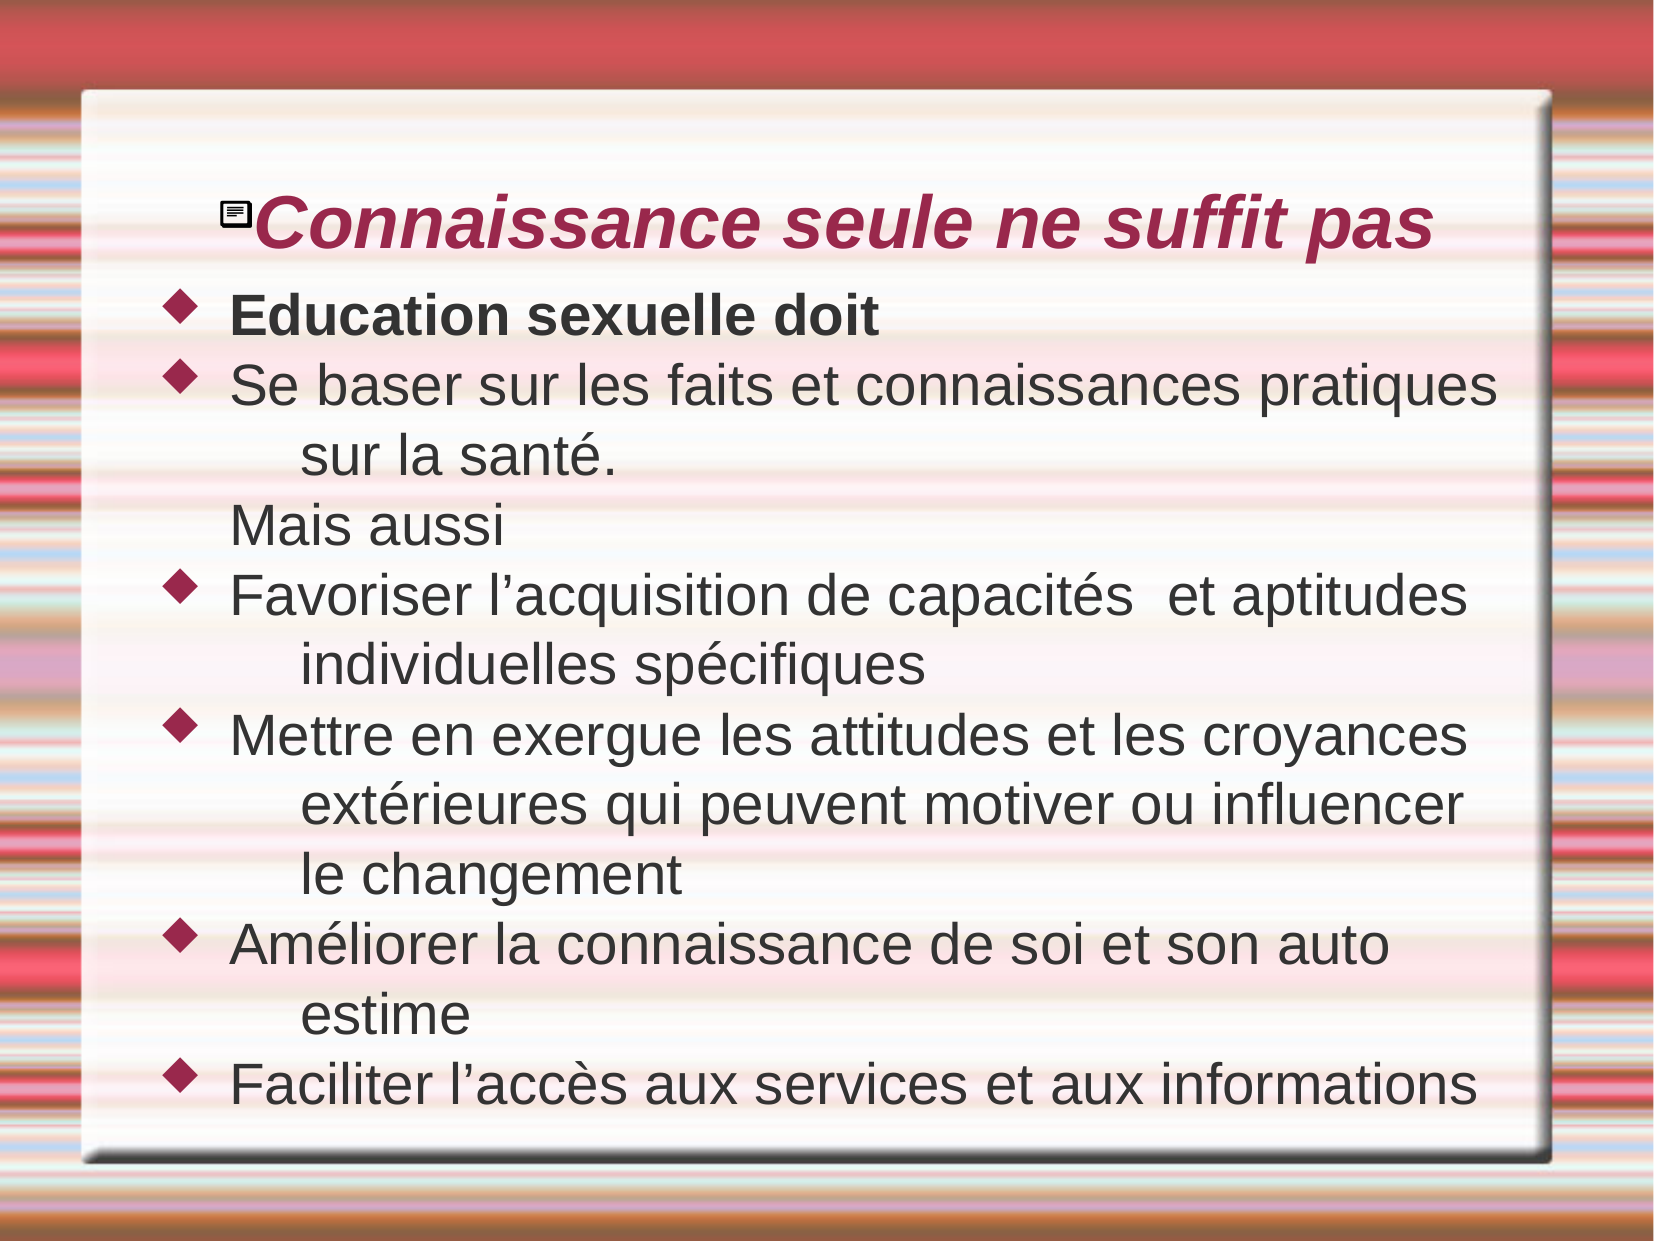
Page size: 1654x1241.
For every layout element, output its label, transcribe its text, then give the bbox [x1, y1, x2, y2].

title Connaissance seule ne suffit pas [121, 114, 1534, 322]
list Education sexuelle doit Se baser sur les faits et connaissances pratiques sur la santé. Mais aussi Favoriser l’acquisition de capacités et aptitudes individuelles spécifiques Mettre en exergue les attitudes et les croyances extérieures qui peuvent motiver ou influencer le changement Améliorer la connaissance de soi et son auto estime Faciliter l’accès aux services et aux informations [134, 277, 1516, 1132]
